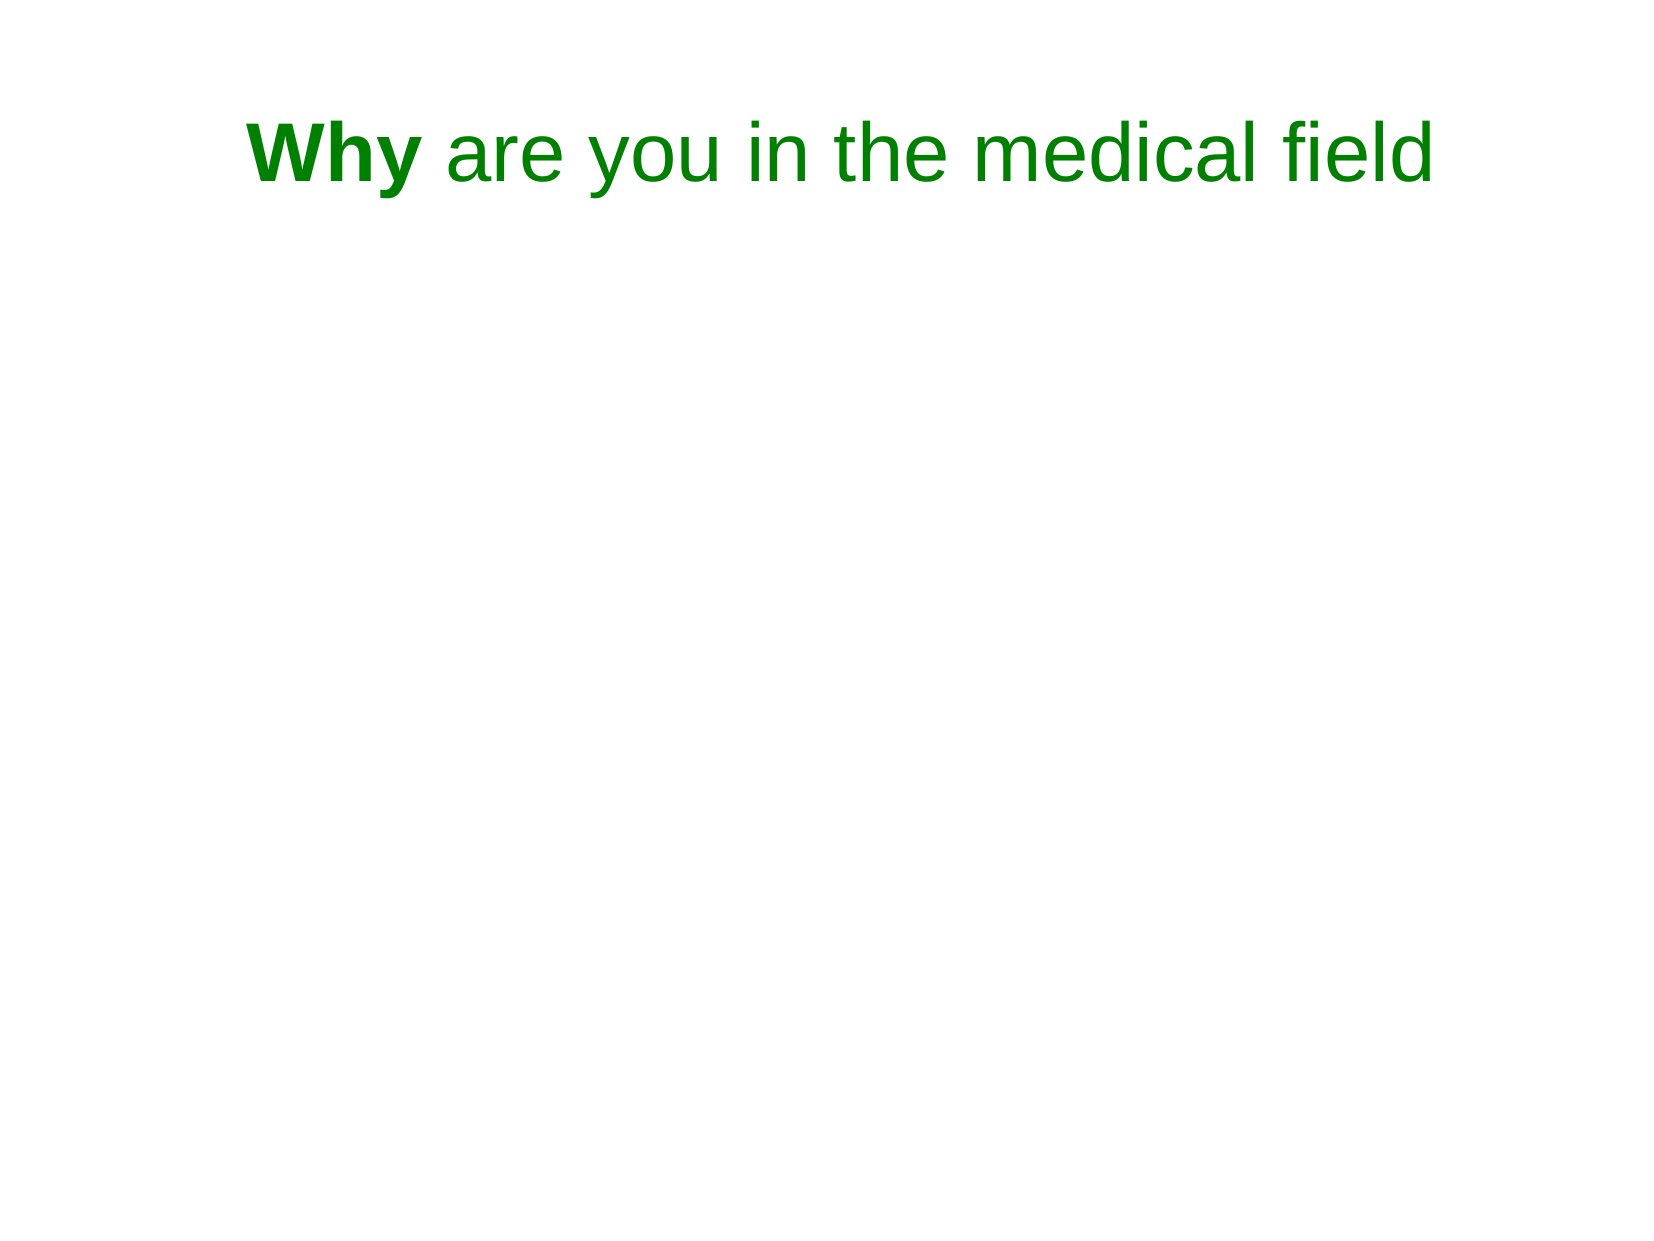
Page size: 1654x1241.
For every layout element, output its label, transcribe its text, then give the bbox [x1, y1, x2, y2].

title Why are you in the medical field [82, 49, 1571, 257]
